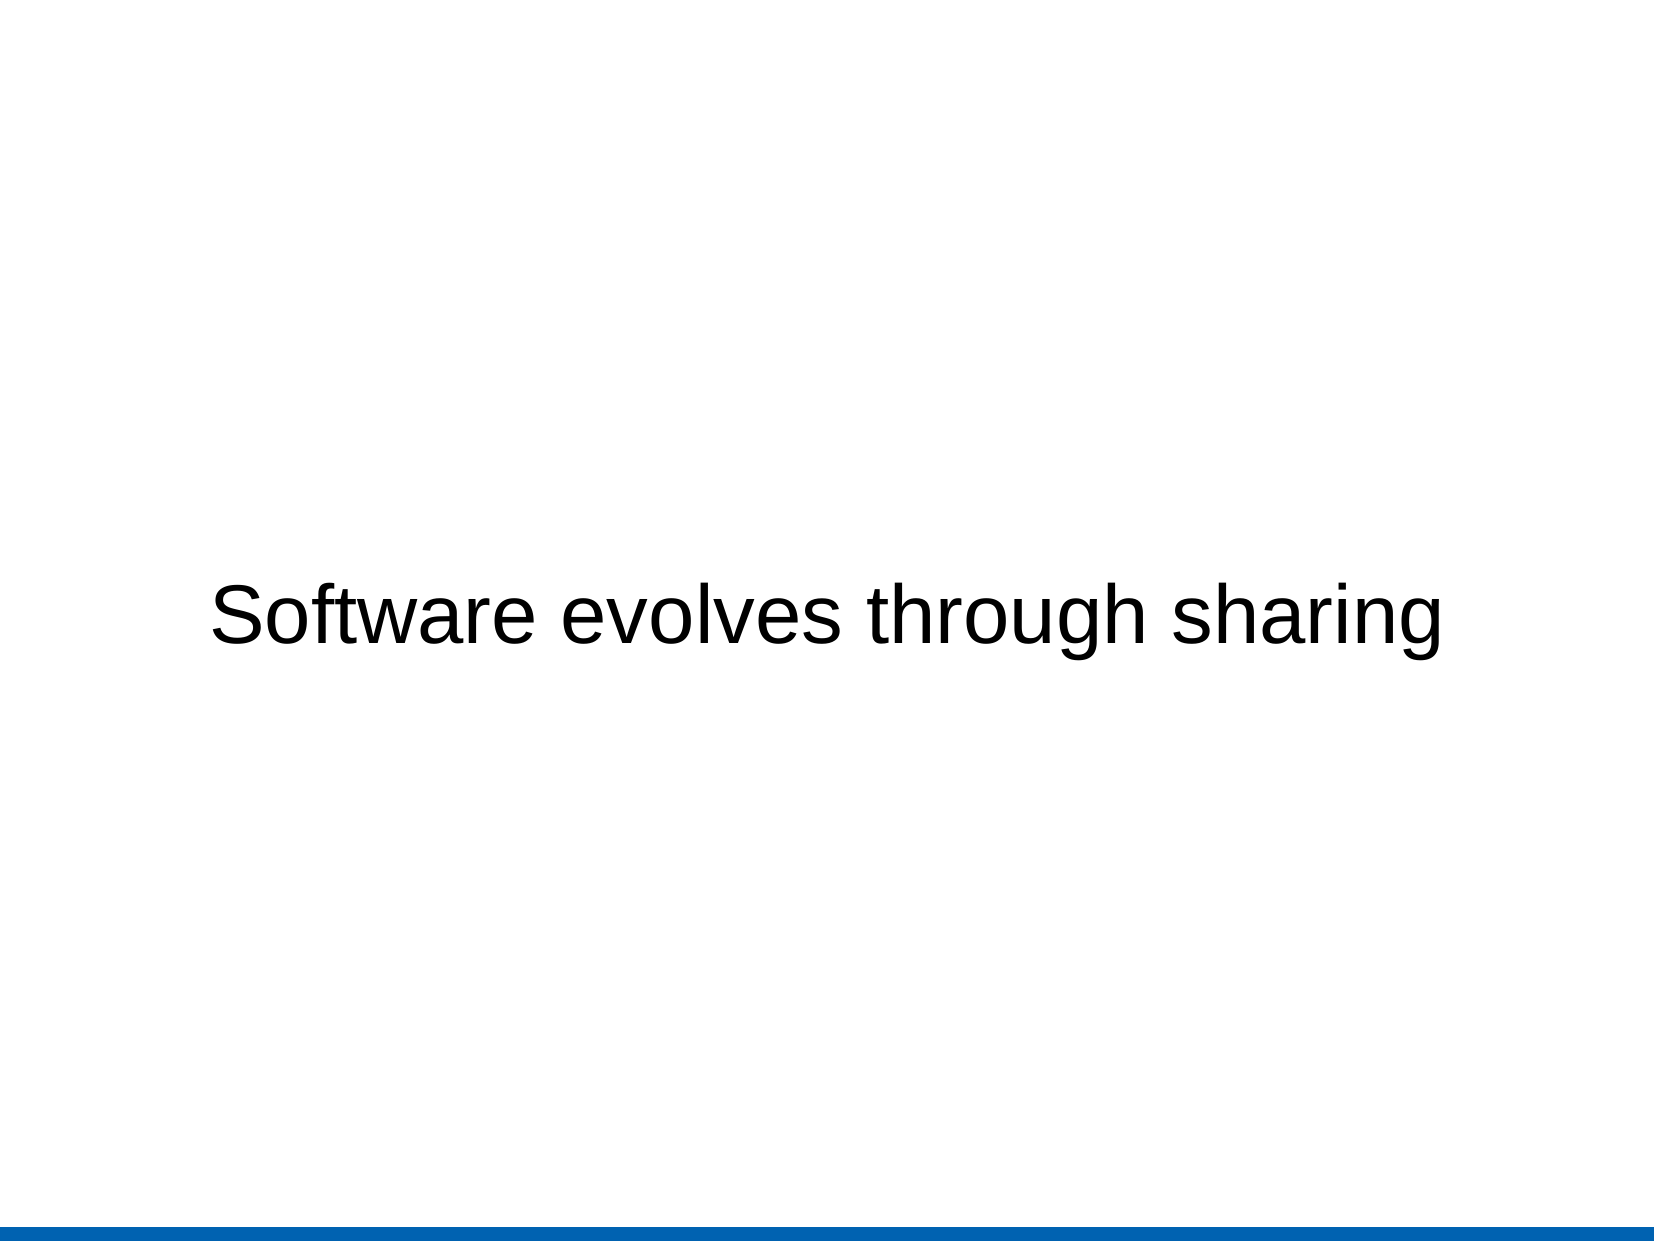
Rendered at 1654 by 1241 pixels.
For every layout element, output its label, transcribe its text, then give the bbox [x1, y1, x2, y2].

subtitle Software evolves through sharing [121, 112, 1534, 1117]
